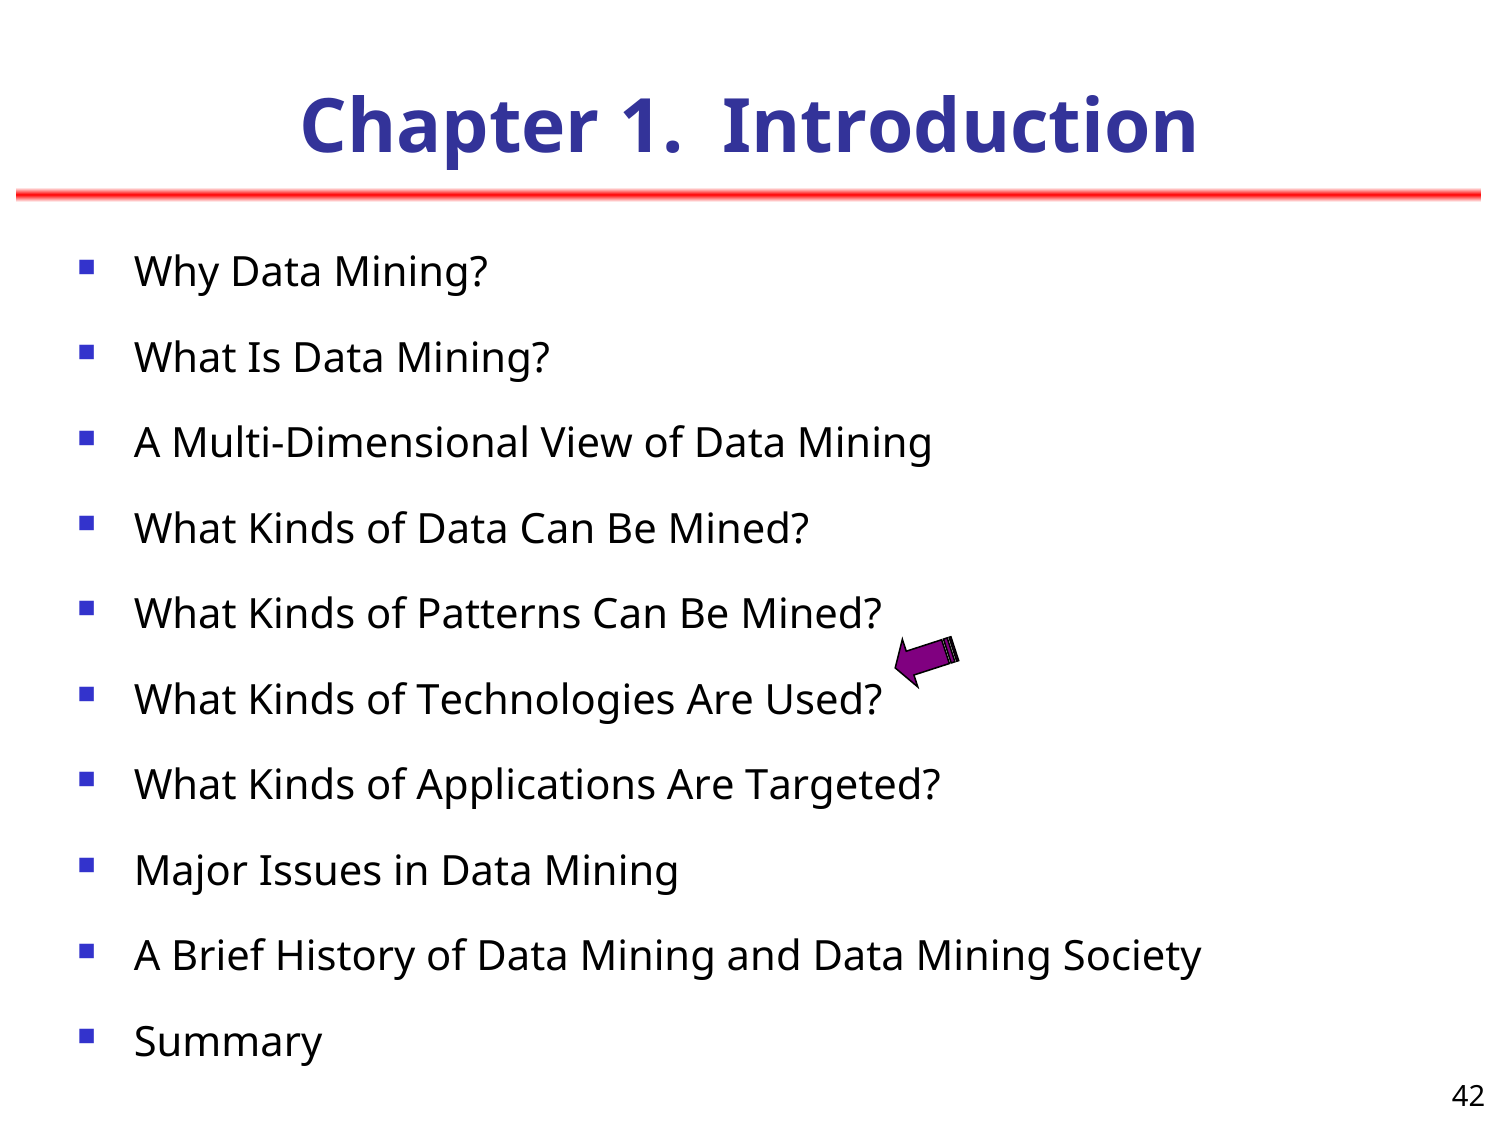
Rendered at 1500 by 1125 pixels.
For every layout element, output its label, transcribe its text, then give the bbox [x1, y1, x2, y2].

text_box <number> [1187, 1050, 1500, 1125]
title Chapter 1. Introduction [62, 37, 1438, 175]
text_box [895, 636, 959, 687]
list Why Data Mining? What Is Data Mining? A Multi-Dimensional View of Data Mining What Kinds of Data Can Be Mined? What Kinds of Patterns Can Be Mined? What Kinds of Technologies Are Used? What Kinds of Applications Are Targeted? Major Issues in Data Mining A Brief History of Data Mining and Data Mining Society Summary [62, 212, 1413, 1075]
